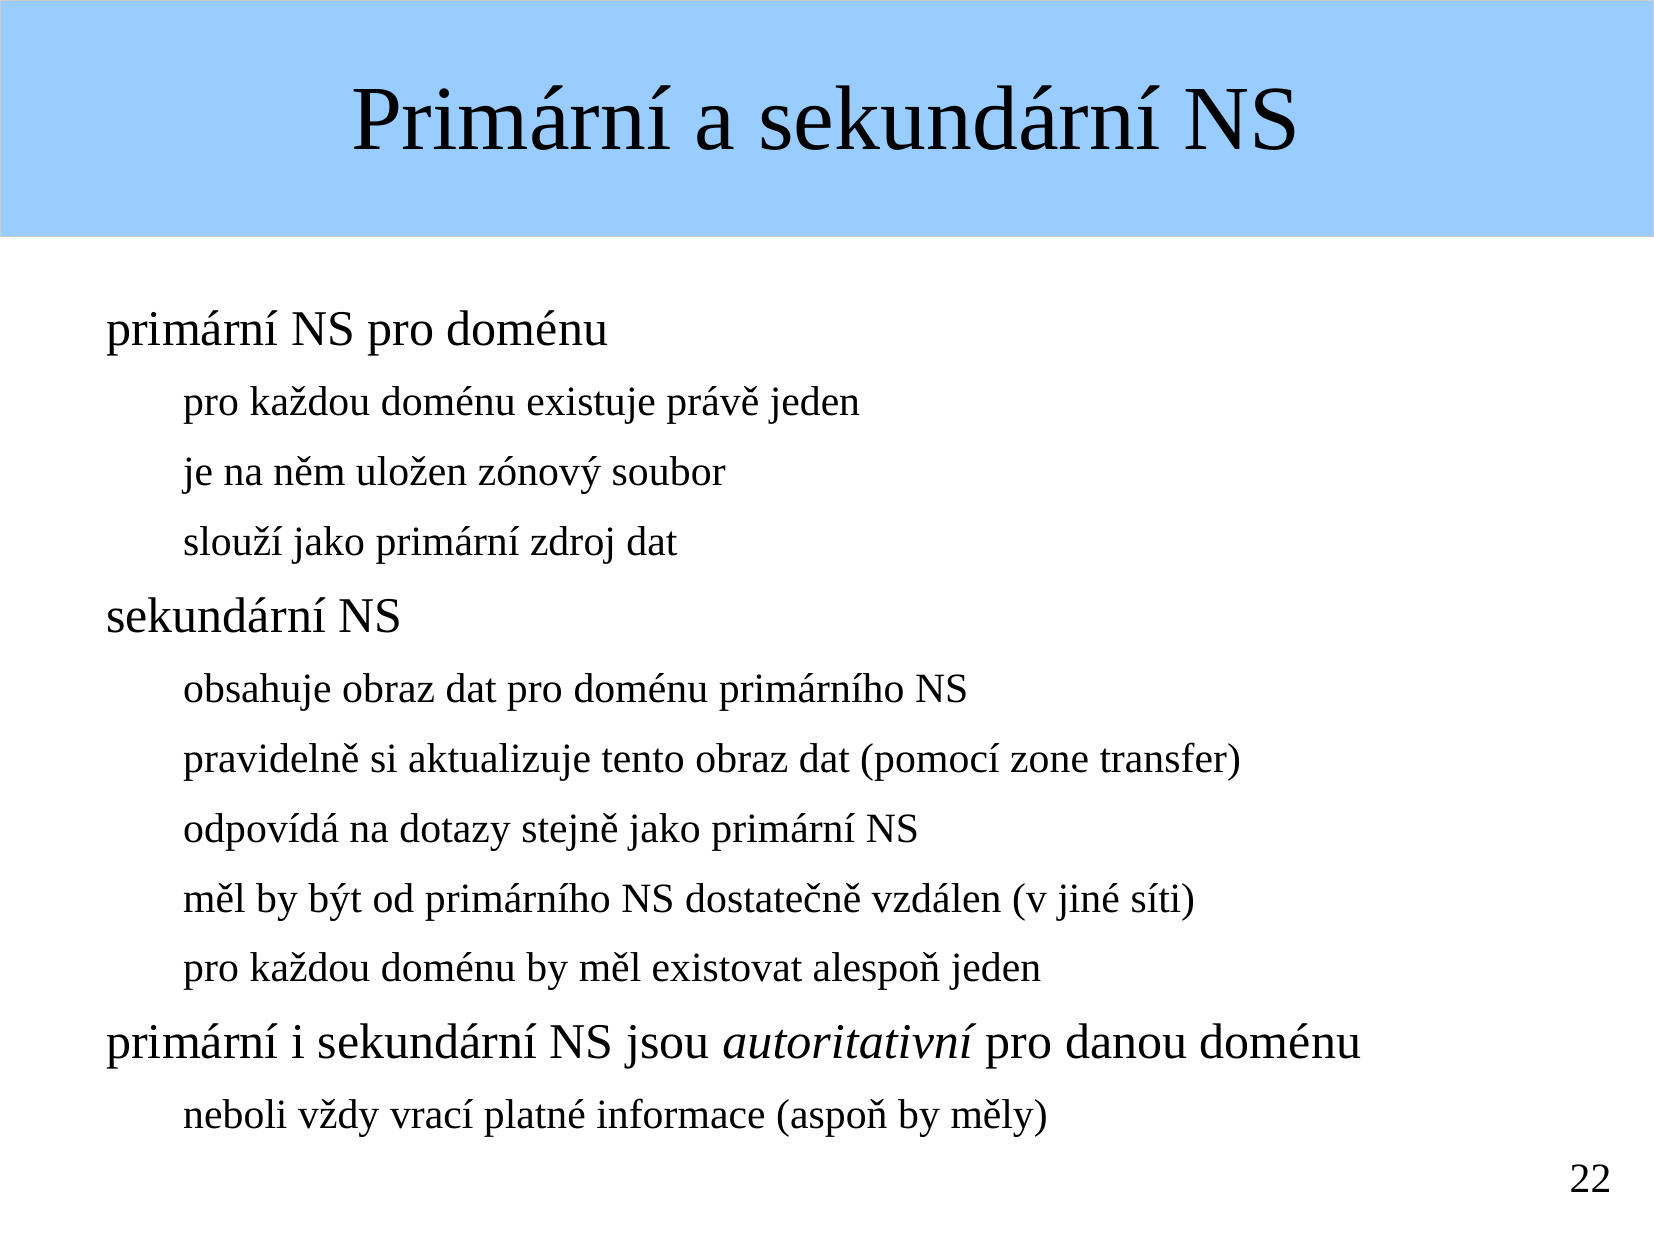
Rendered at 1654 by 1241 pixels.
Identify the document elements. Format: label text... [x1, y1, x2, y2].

title Primární a sekundární NS [0, 0, 1654, 237]
list primární NS pro doménu pro každou doménu existuje právě jeden je na něm uložen zónový soubor slouží jako primární zdroj dat sekundární NS obsahuje obraz dat pro doménu primárního NS pravidelně si aktualizuje tento obraz dat (pomocí zone transfer) odpovídá na dotazy stejně jako primární NS měl by být od primárního NS dostatečně vzdálen (v jiné síti) pro každou doménu by měl existovat alespoň jeden primární i sekundární NS jsou autoritativní pro danou doménu neboli vždy vrací platné informace (aspoň by měly) [88, 301, 1565, 1138]
